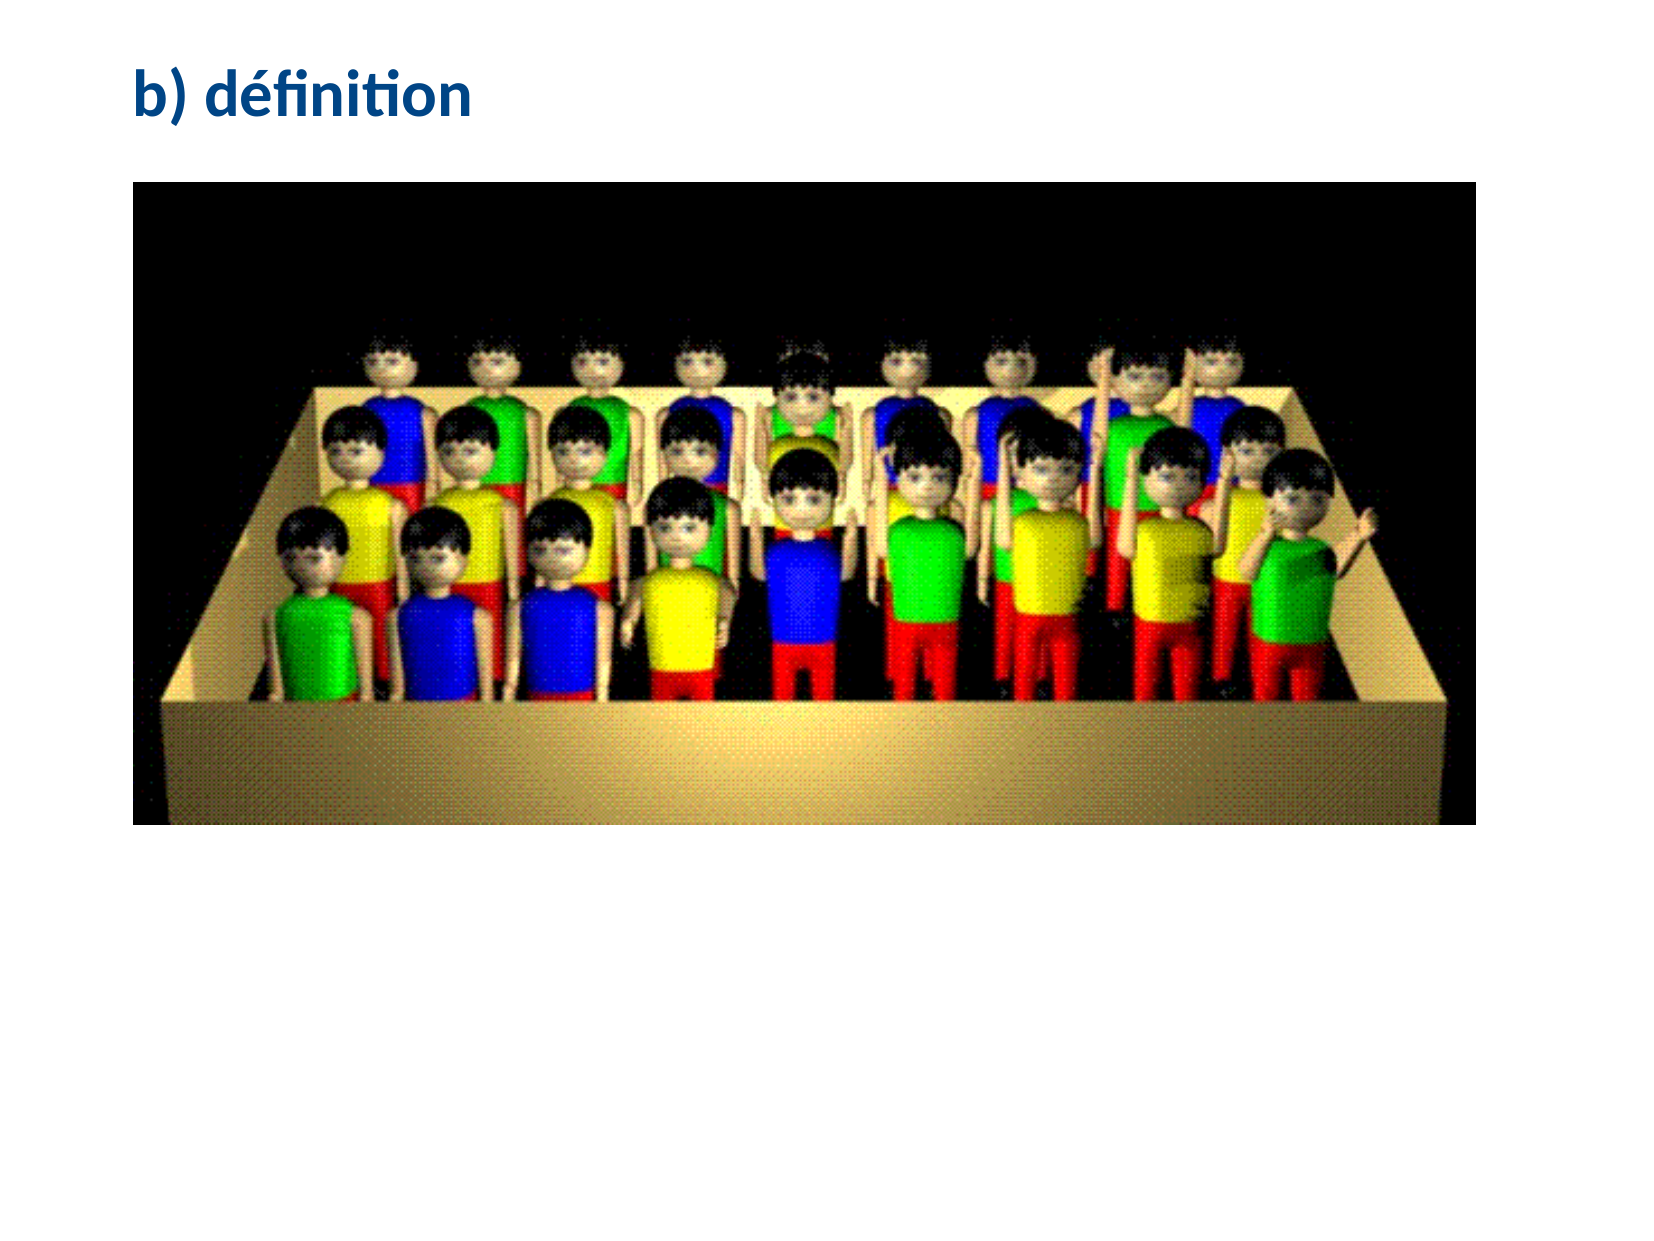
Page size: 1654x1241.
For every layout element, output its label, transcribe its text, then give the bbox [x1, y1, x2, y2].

picture [133, 182, 1476, 826]
text_box b) définition [118, 59, 490, 156]
